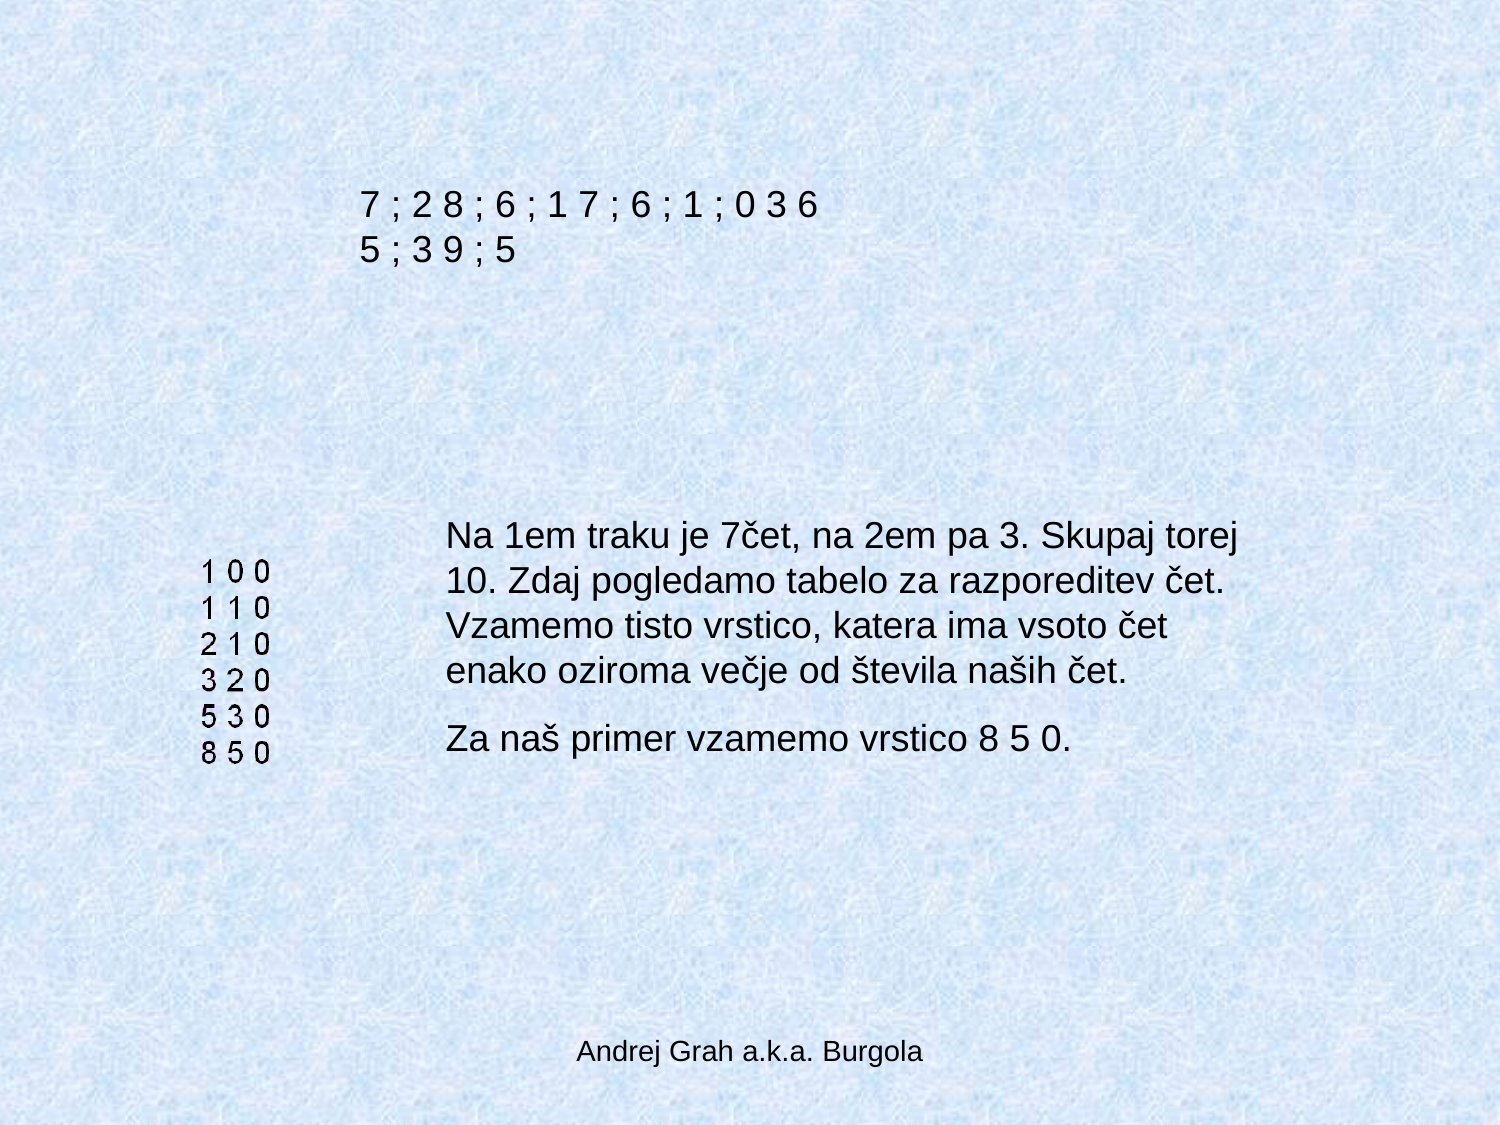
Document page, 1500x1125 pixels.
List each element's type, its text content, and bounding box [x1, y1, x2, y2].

text_box Andrej Grah a.k.a. Burgola [512, 1024, 988, 1103]
text_box Na 1em traku je 7čet, na 2em pa 3. Skupaj torej 10. Zdaj pogledamo tabelo za razporeditev čet. Vzamemo tisto vrstico, katera ima vsoto čet enako oziroma večje od števila naših čet. Za naš primer vzamemo vrstico 8 5 0. [430, 503, 1294, 768]
text_box 7 ; 2 8 ; 6 ; 1 7 ; 6 ; 1 ; 0 3 6 5 ; 3 9 ; 5 [194, 172, 1282, 347]
picture [0, 0, 1500, 1125]
